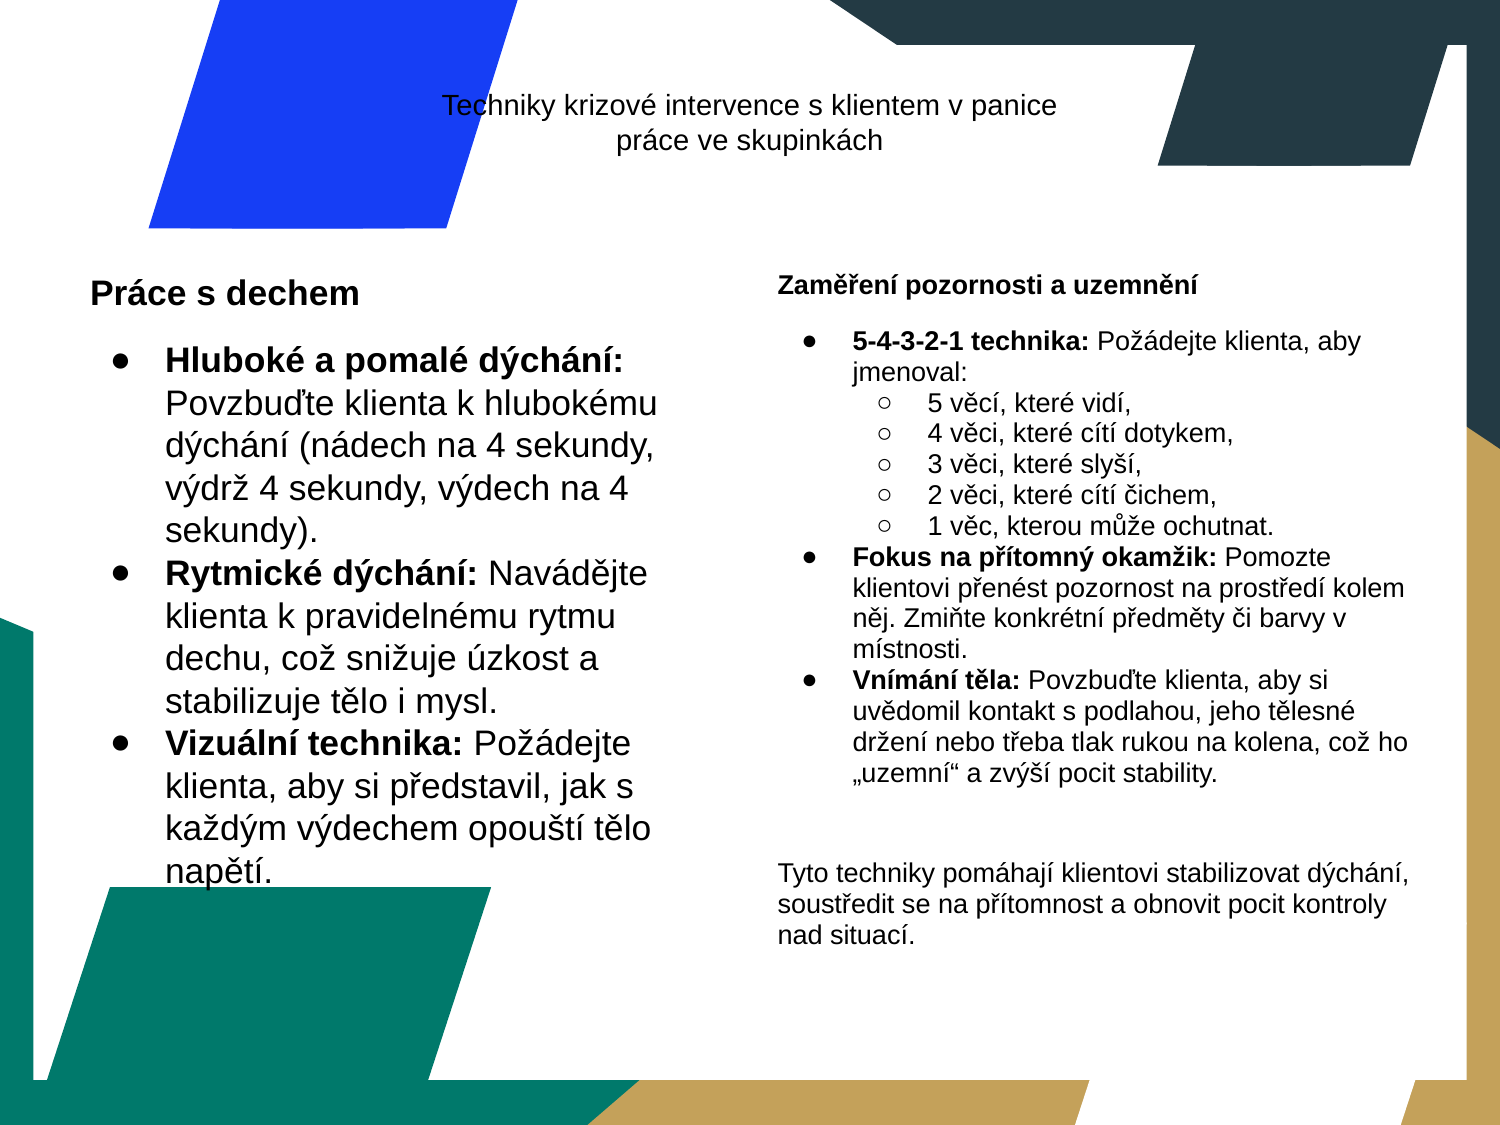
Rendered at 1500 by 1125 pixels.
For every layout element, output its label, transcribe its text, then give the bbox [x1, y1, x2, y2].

list Práce s dechem Hluboké a pomalé dýchání: Povzbuďte klienta k hlubokému dýchání (nádech na 4 sekundy, výdrž 4 sekundy, výdech na 4 sekundy). Rytmické dýchání: Navádějte klienta k pravidelnému rytmu dechu, což snižuje úzkost a stabilizuje tělo i mysl. Vizuální technika: Požádejte klienta, aby si představil, jak s každým výdechem opouští tělo napětí. [75, 262, 738, 1005]
title Techniky krizové intervence s klientem v panice práce ve skupinkách [75, 45, 1425, 233]
list Zaměření pozornosti a uzemnění 5-4-3-2-1 technika: Požádejte klienta, aby jmenoval: 5 věcí, které vidí, 4 věci, které cítí dotykem, 3 věci, které slyší, 2 věci, které cítí čichem, 1 věc, kterou může ochutnat. Fokus na přítomný okamžik: Pomozte klientovi přenést pozornost na prostředí kolem něj. Zmiňte konkrétní předměty či barvy v místnosti. Vnímání těla: Povzbuďte klienta, aby si uvědomil kontakt s podlahou, jeho tělesné držení nebo třeba tlak rukou na kolena, což ho „uzemní“ a zvýší pocit stability. Tyto techniky pomáhají klientovi stabilizovat dýchání, soustředit se na přítomnost a obnovit pocit kontroly nad situací. [762, 262, 1425, 1005]
